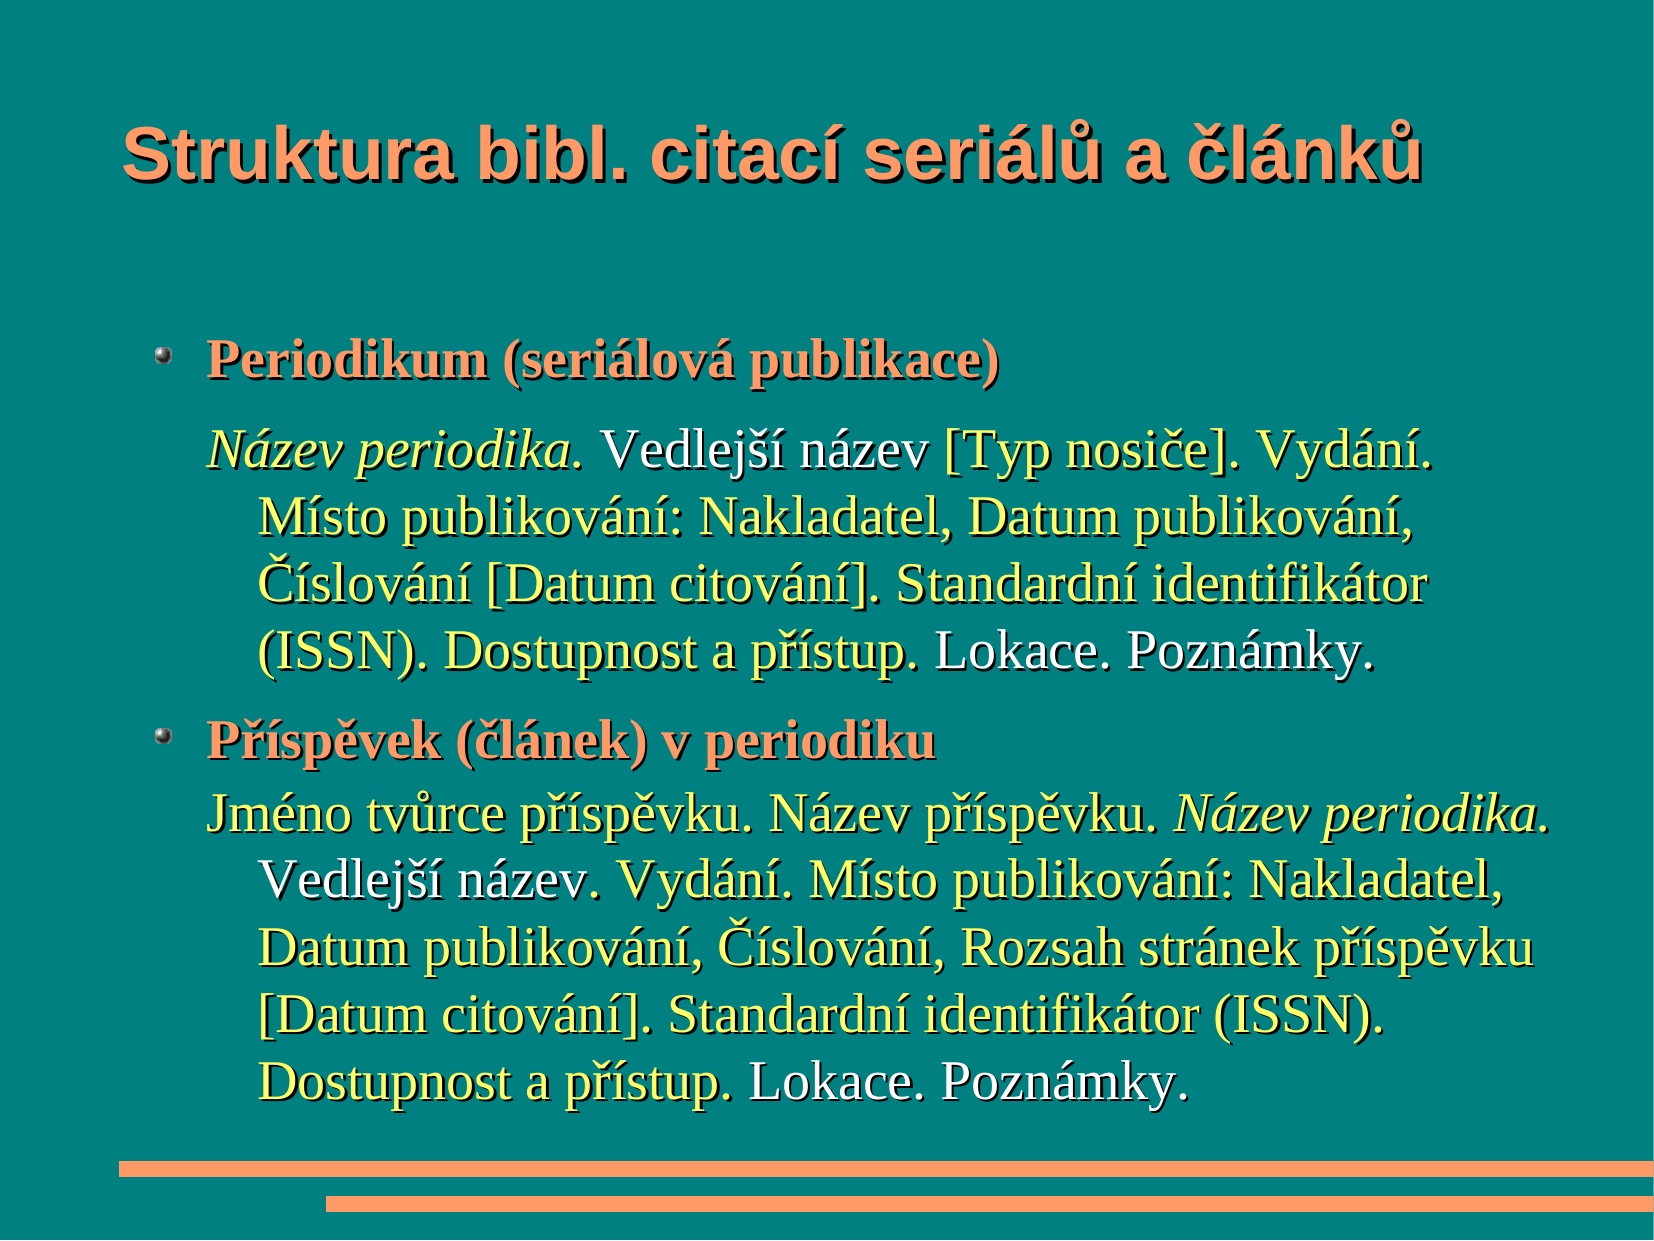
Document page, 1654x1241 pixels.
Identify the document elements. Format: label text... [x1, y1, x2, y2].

title Struktura bibl. citací seriálů a článků [121, 46, 1534, 254]
list Periodikum (seriálová publikace) Název periodika. Vedlejší název [Typ nosiče]. Vydání. Místo publikování: Nakladatel, Datum publikování, Číslování [Datum citování]. Standardní identifikátor (ISSN). Dostupnost a přístup. Lokace. Poznámky. Příspěvek (článek) v periodiku Jméno tvůrce příspěvku. Název příspěvku. Název periodika. Vedlejší název. Vydání. Místo publikování: Nakladatel, Datum publikování, Číslování, Rozsah stránek příspěvku [Datum citování]. Standardní identifikátor (ISSN). Dostupnost a přístup. Lokace. Poznámky. [121, 322, 1561, 1132]
